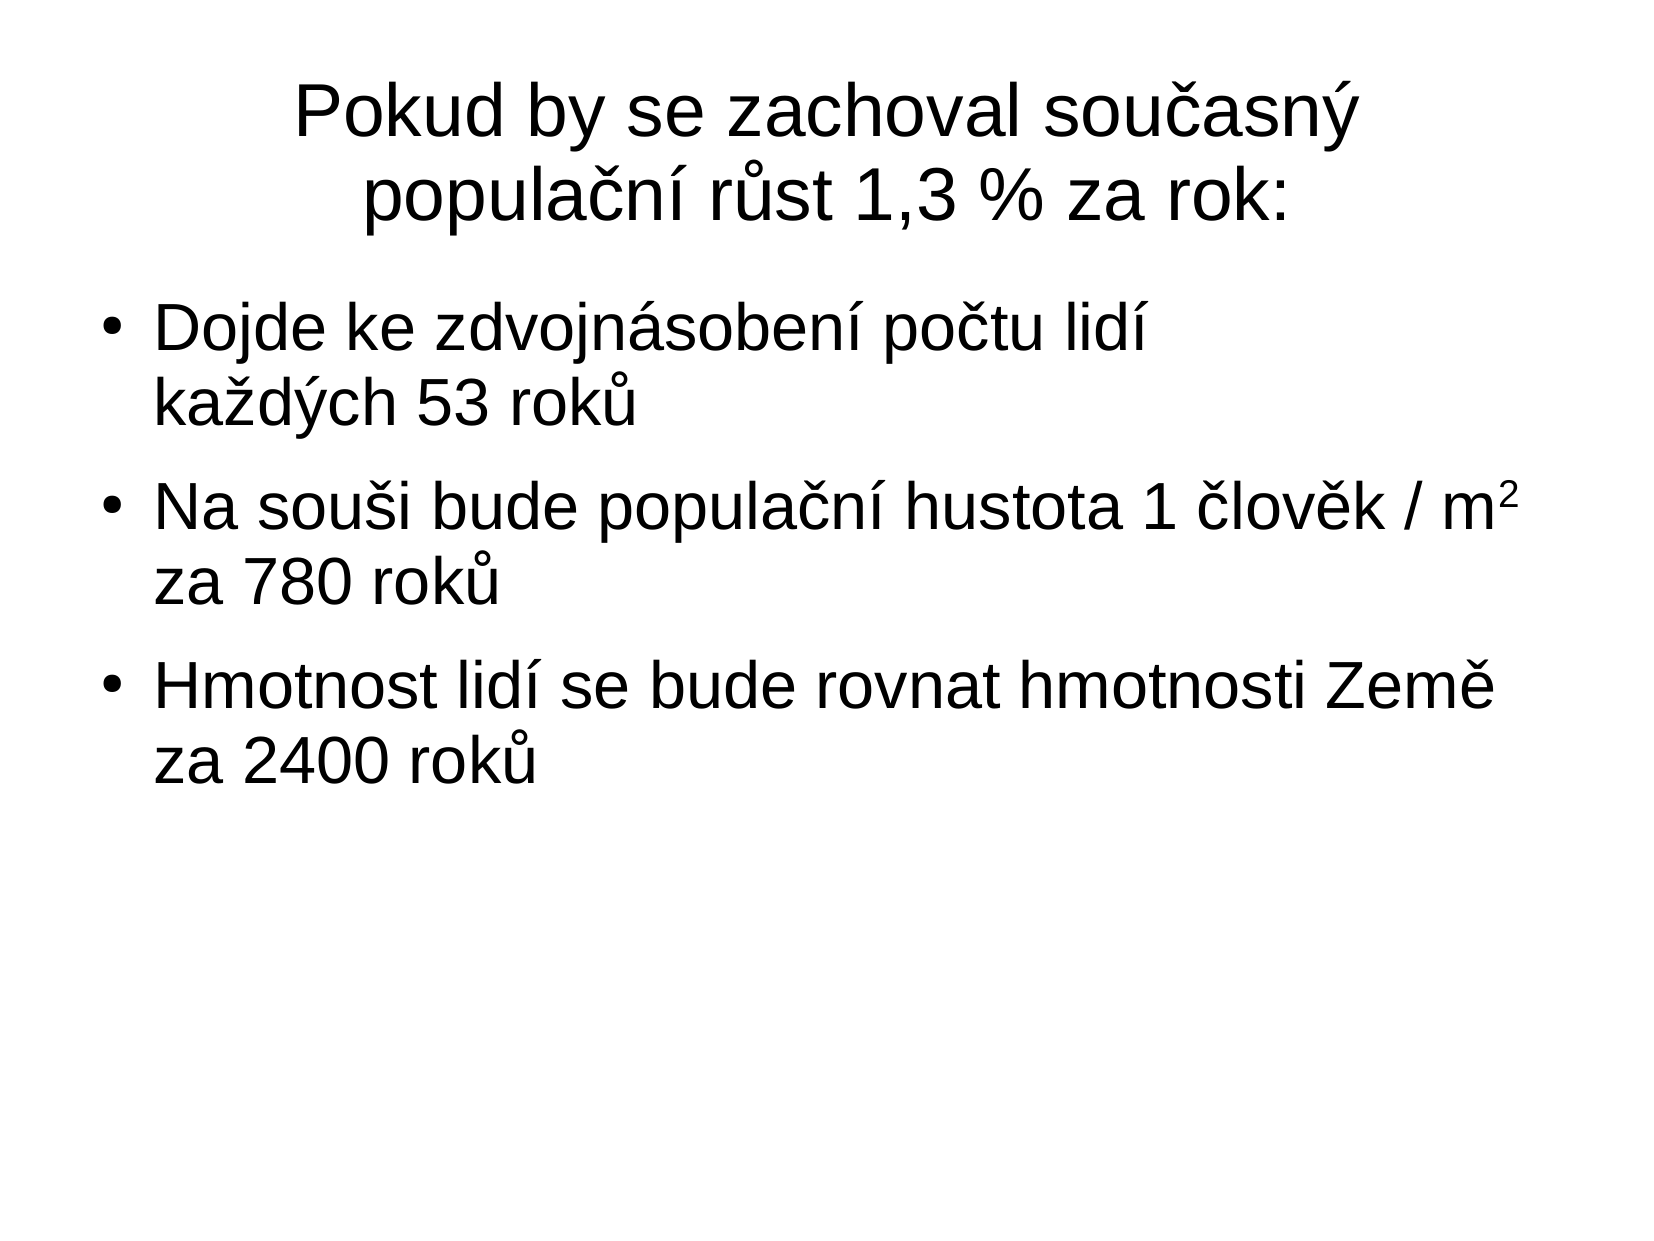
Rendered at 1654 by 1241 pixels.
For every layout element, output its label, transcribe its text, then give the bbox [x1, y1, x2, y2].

title Pokud by se zachoval současný populační růst 1,3 % za rok: [82, 56, 1571, 250]
list Dojde ke zdvojnásobení počtu lidí každých 53 roků Na souši bude populační hustota 1 člověk / m2 za 780 roků Hmotnost lidí se bude rovnat hmotnosti Země za 2400 roků [82, 290, 1595, 1094]
